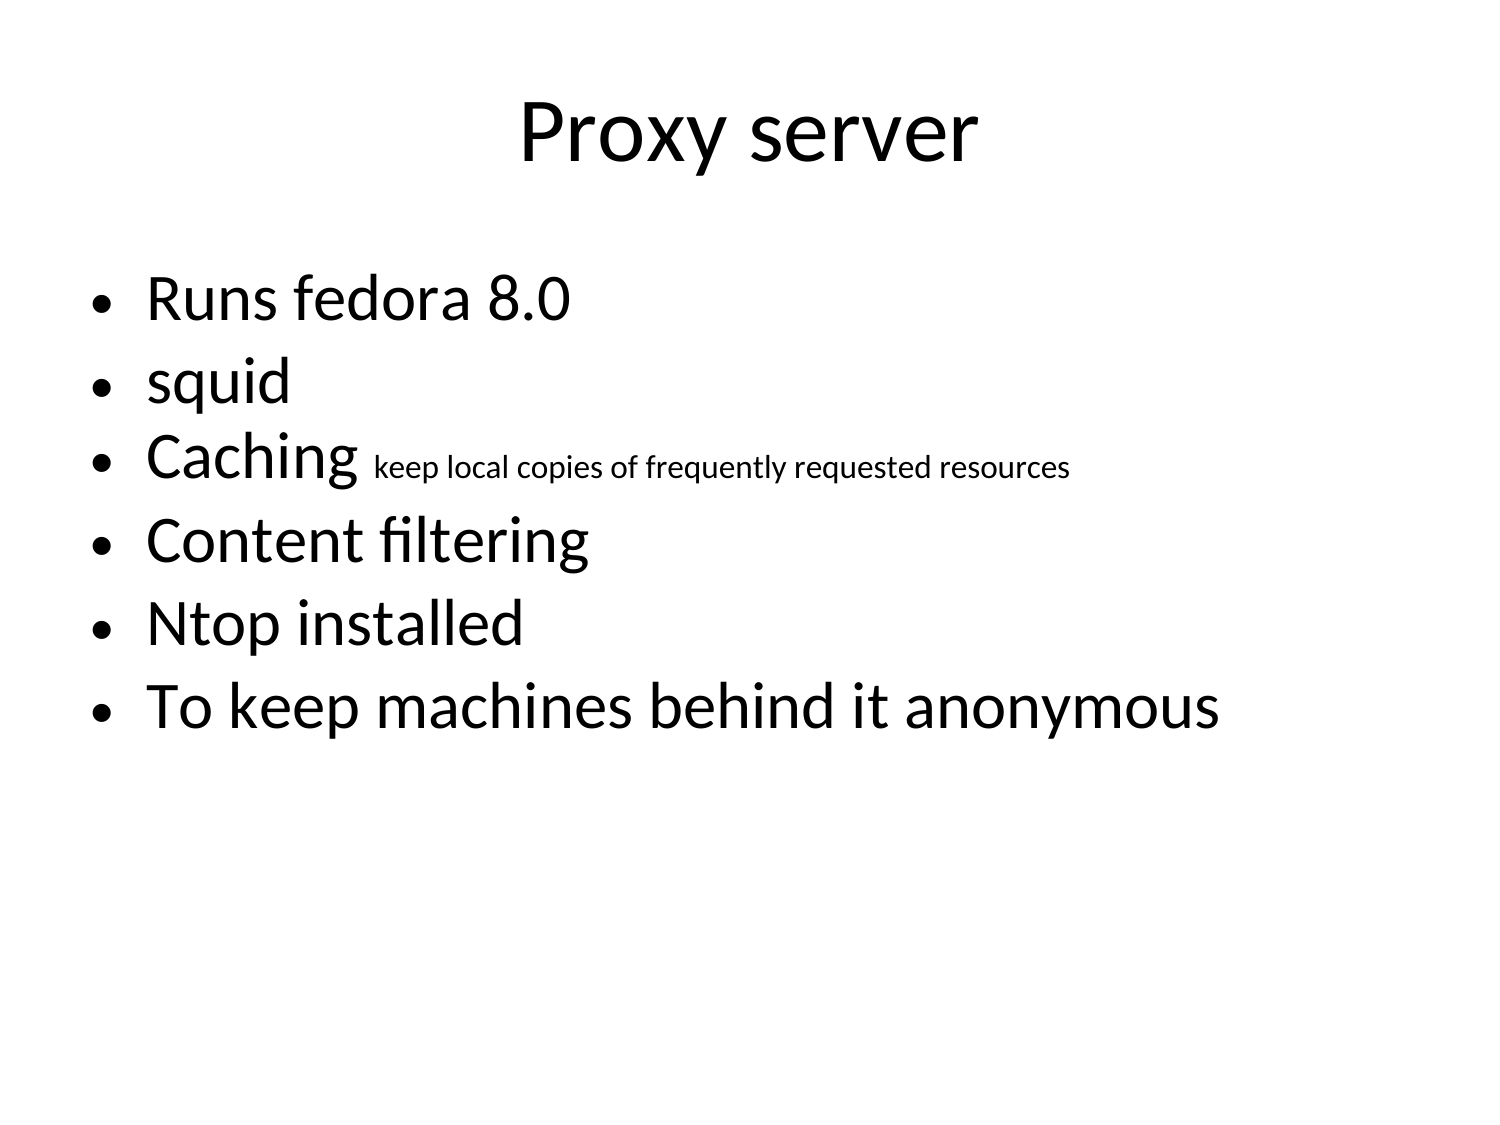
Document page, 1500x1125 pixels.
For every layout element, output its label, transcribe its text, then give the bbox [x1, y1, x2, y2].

list Runs fedora 8.0 squid Caching keep local copies of frequently requested resources Content filtering Ntop installed To keep machines behind it anonymous [75, 262, 1426, 1005]
title Proxy server [75, 45, 1426, 233]
